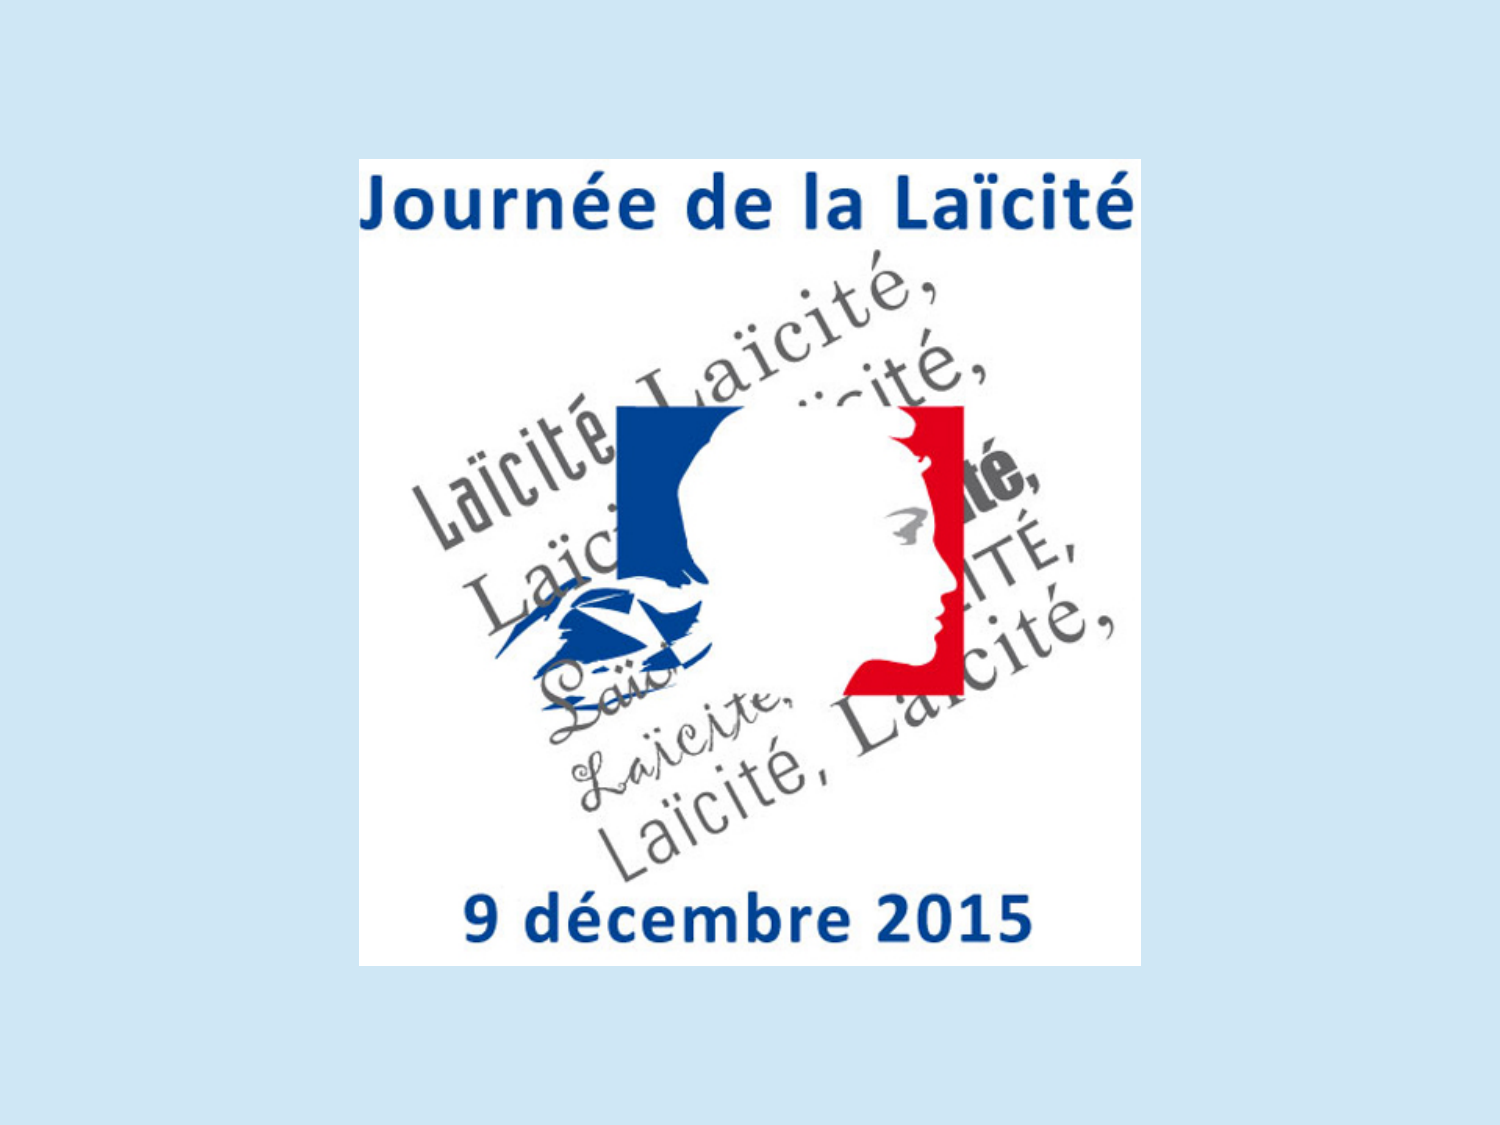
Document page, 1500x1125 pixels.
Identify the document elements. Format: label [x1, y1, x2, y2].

picture [359, 159, 1141, 966]
